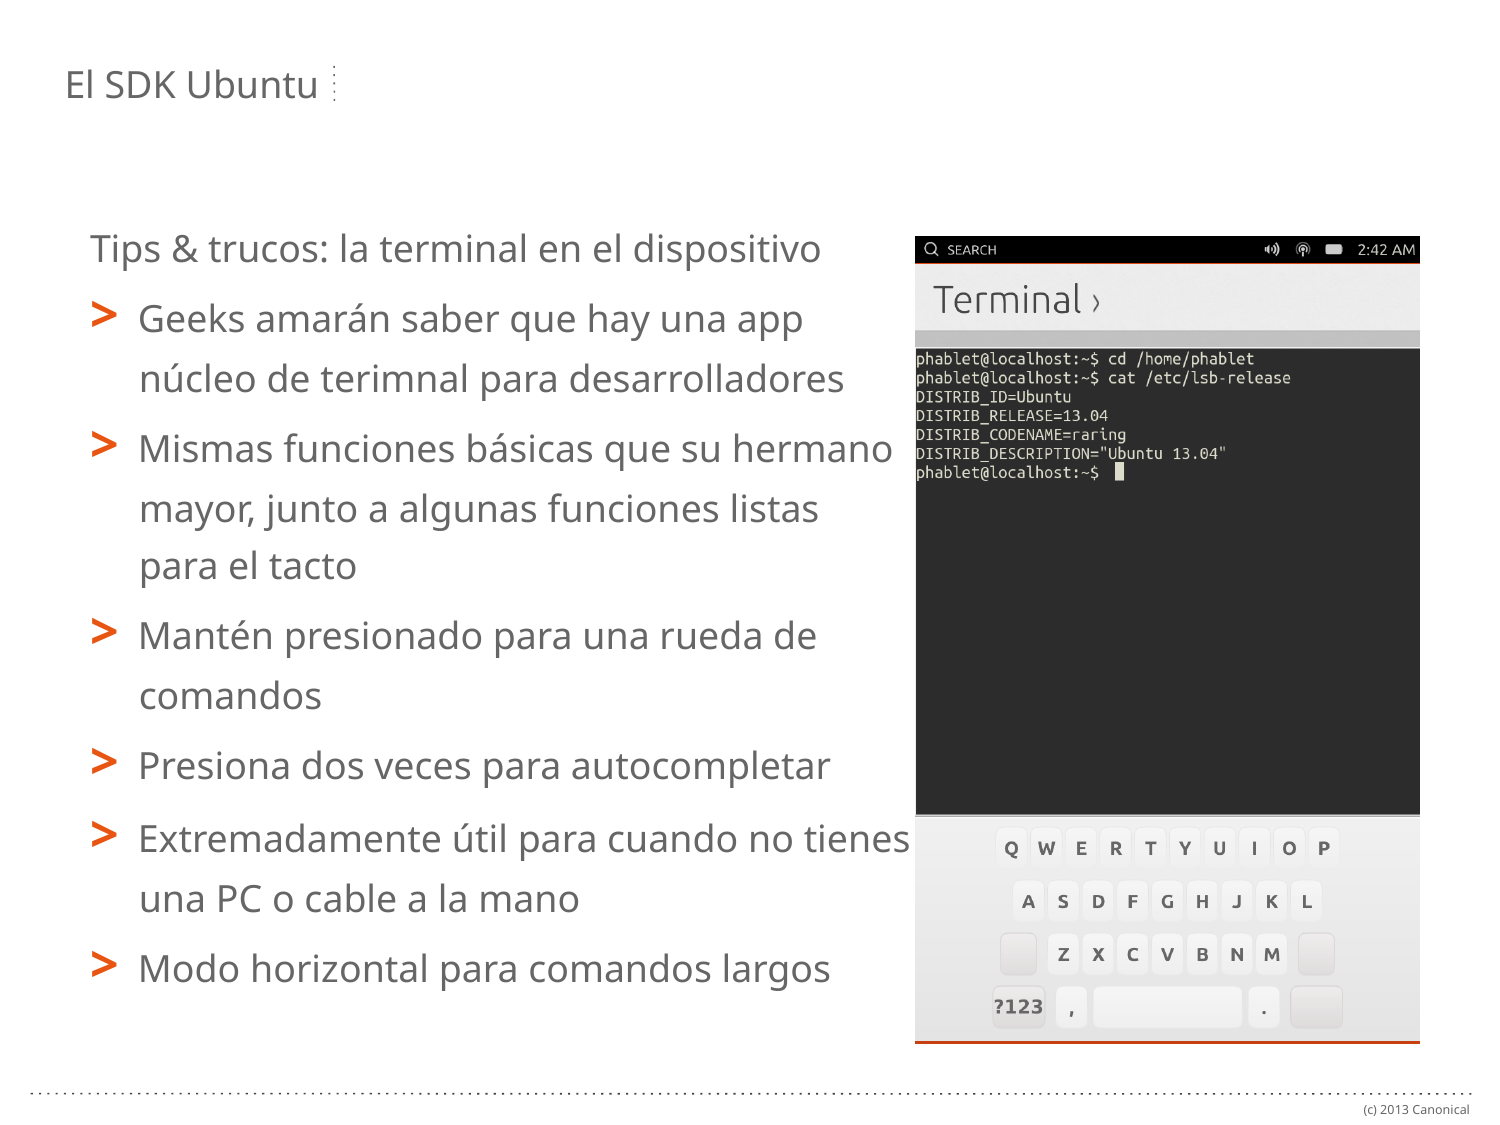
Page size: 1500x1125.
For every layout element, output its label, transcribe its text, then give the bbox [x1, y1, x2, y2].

picture [915, 236, 1420, 1044]
text_box (c) 2013 Canonical [19, 1099, 1485, 1119]
list Tips & trucos: la terminal en el dispositivo > Geeks amarán saber que hay una app núcleo de terimnal para desarrolladores > Mismas funciones básicas que su hermano mayor, junto a algunas funciones listas para el tacto > Mantén presionado para una rueda de comandos > Presiona dos veces para autocompletar > Extremadamente útil para cuando no tienes una PC o cable a la mano > Modo horizontal para comandos largos [75, 209, 1425, 1078]
title El SDK Ubuntu [49, 53, 503, 114]
